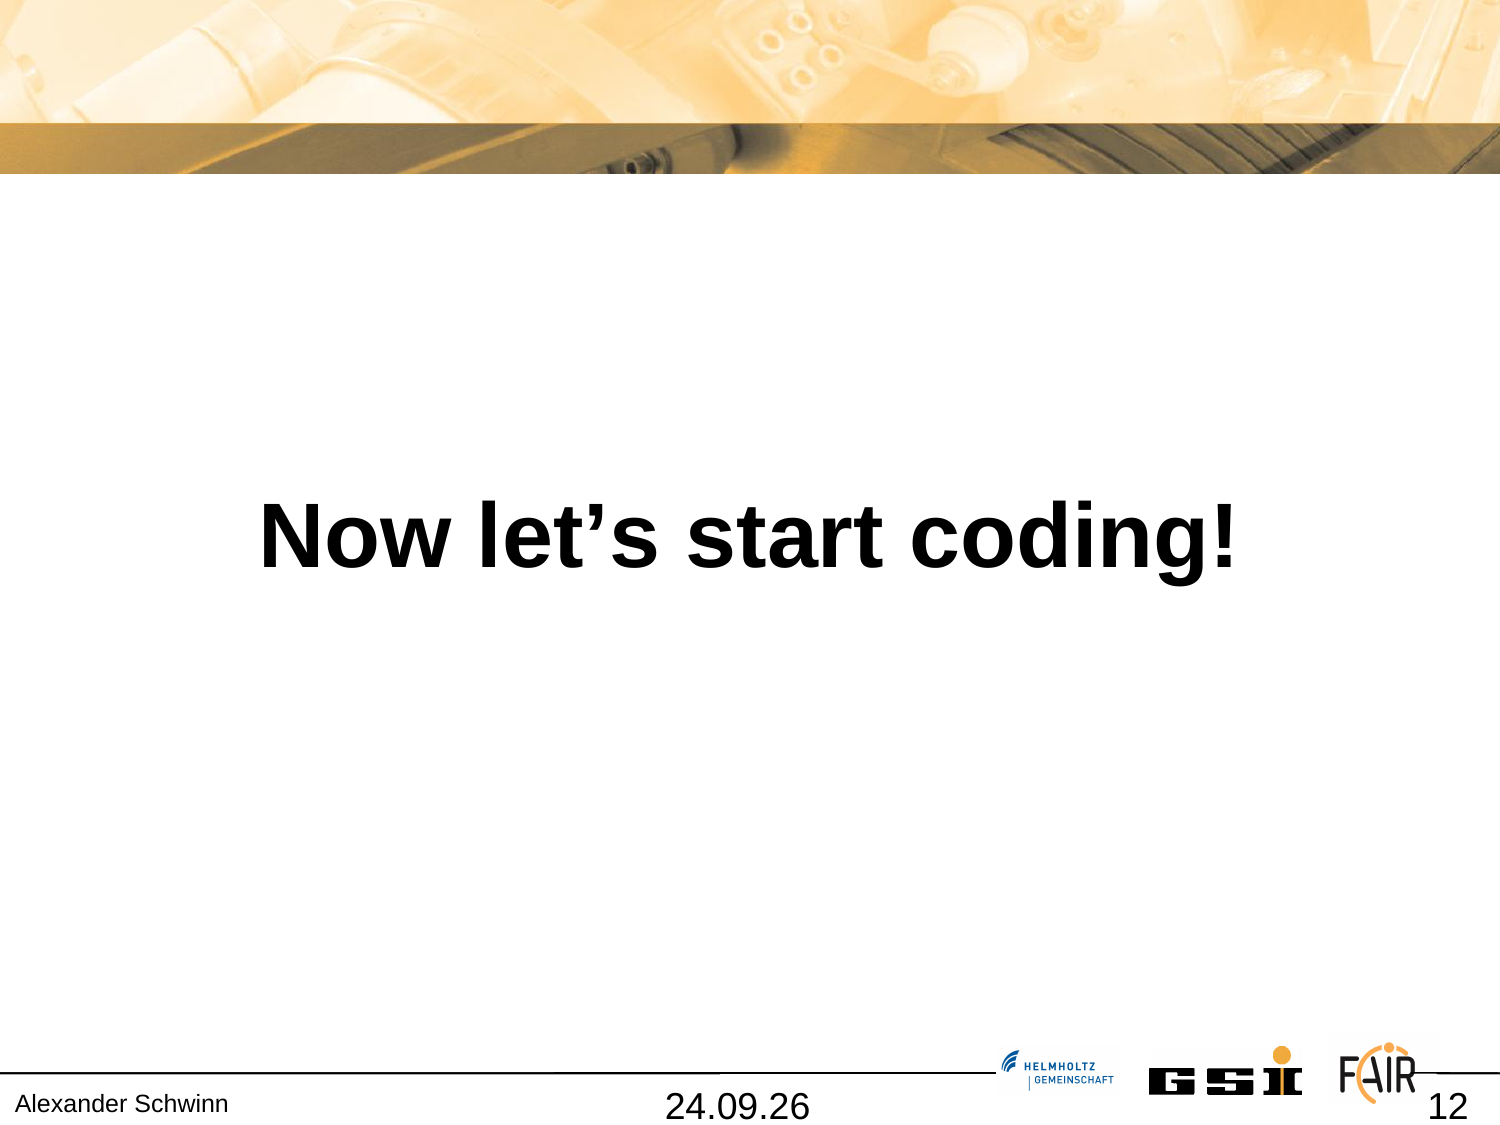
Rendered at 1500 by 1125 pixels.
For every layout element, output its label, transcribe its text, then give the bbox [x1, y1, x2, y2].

title Now let’s start coding! [75, 437, 1426, 625]
picture [1328, 1034, 1439, 1106]
picture [0, 0, 1500, 175]
picture [1149, 1046, 1302, 1095]
picture [996, 1046, 1121, 1095]
